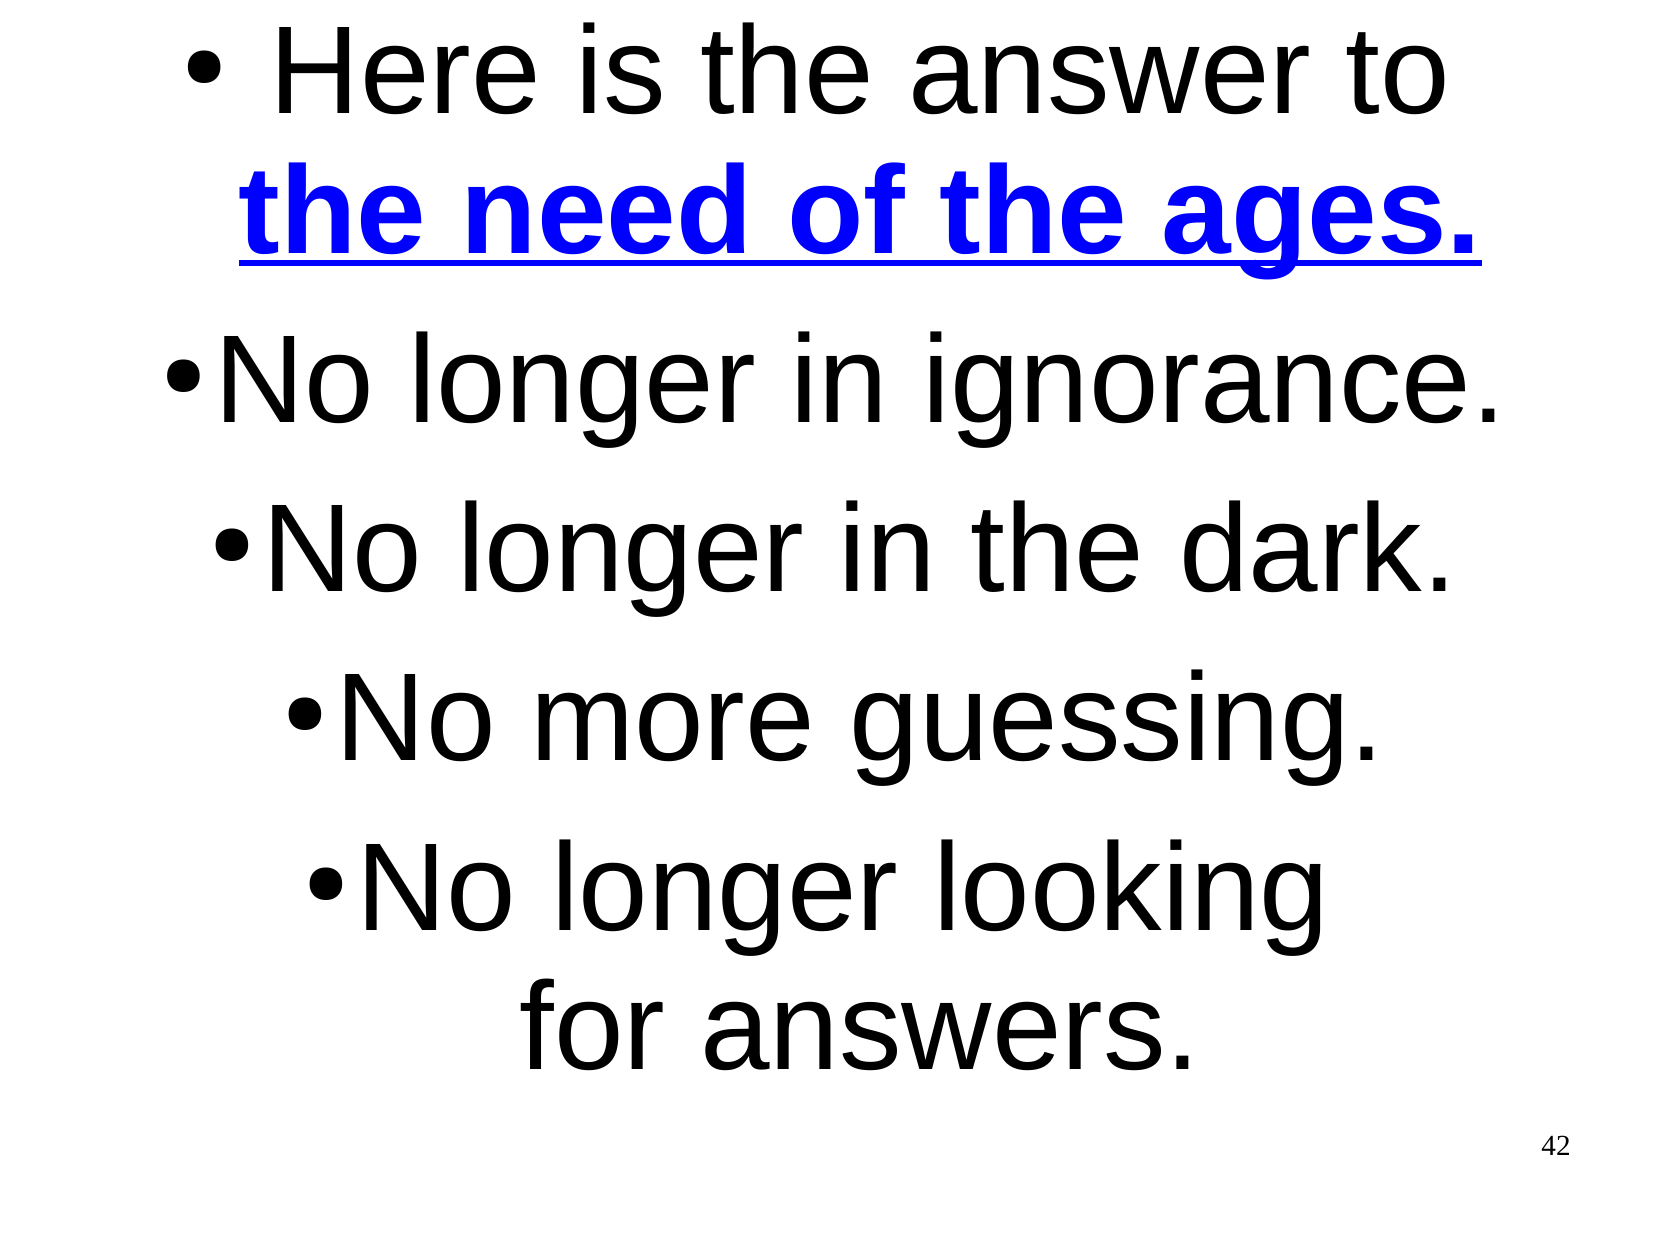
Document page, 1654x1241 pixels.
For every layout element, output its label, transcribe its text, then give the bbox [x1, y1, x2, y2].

list Here is the answer to the need of the ages. No longer in ignorance. No longer in the dark. No more guessing. No longer looking for answers. [0, 0, 1651, 1238]
